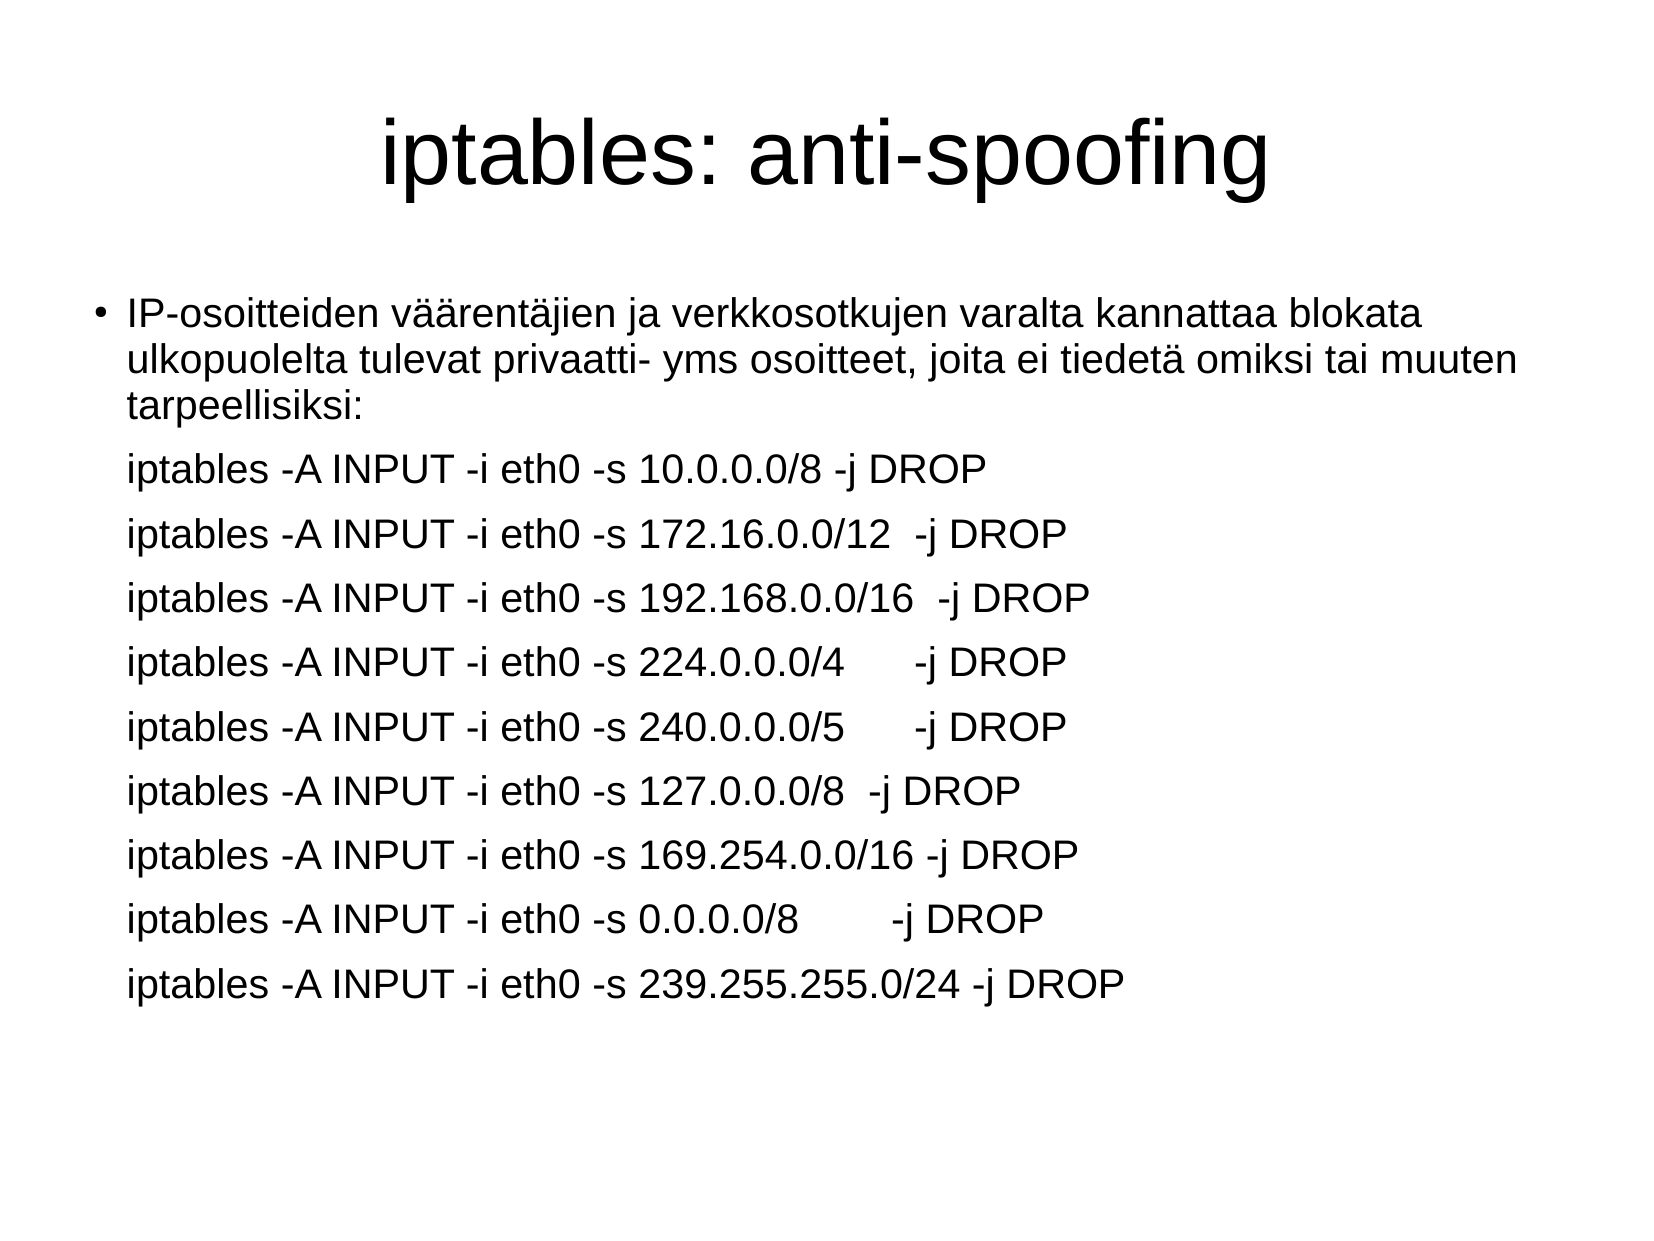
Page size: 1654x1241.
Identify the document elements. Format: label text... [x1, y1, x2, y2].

title iptables: anti-spoofing [82, 49, 1571, 257]
list IP-osoitteiden väärentäjien ja verkkosotkujen varalta kannattaa blokata ulkopuolelta tulevat privaatti- yms osoitteet, joita ei tiedetä omiksi tai muuten tarpeellisiksi: iptables -A INPUT -i eth0 -s 10.0.0.0/8 -j DROP iptables -A INPUT -i eth0 -s 172.16.0.0/12 -j DROP iptables -A INPUT -i eth0 -s 192.168.0.0/16 -j DROP iptables -A INPUT -i eth0 -s 224.0.0.0/4 -j DROP iptables -A INPUT -i eth0 -s 240.0.0.0/5 -j DROP iptables -A INPUT -i eth0 -s 127.0.0.0/8 -j DROP iptables -A INPUT -i eth0 -s 169.254.0.0/16 -j DROP iptables -A INPUT -i eth0 -s 0.0.0.0/8 -j DROP iptables -A INPUT -i eth0 -s 239.255.255.0/24 -j DROP [82, 290, 1571, 1010]
